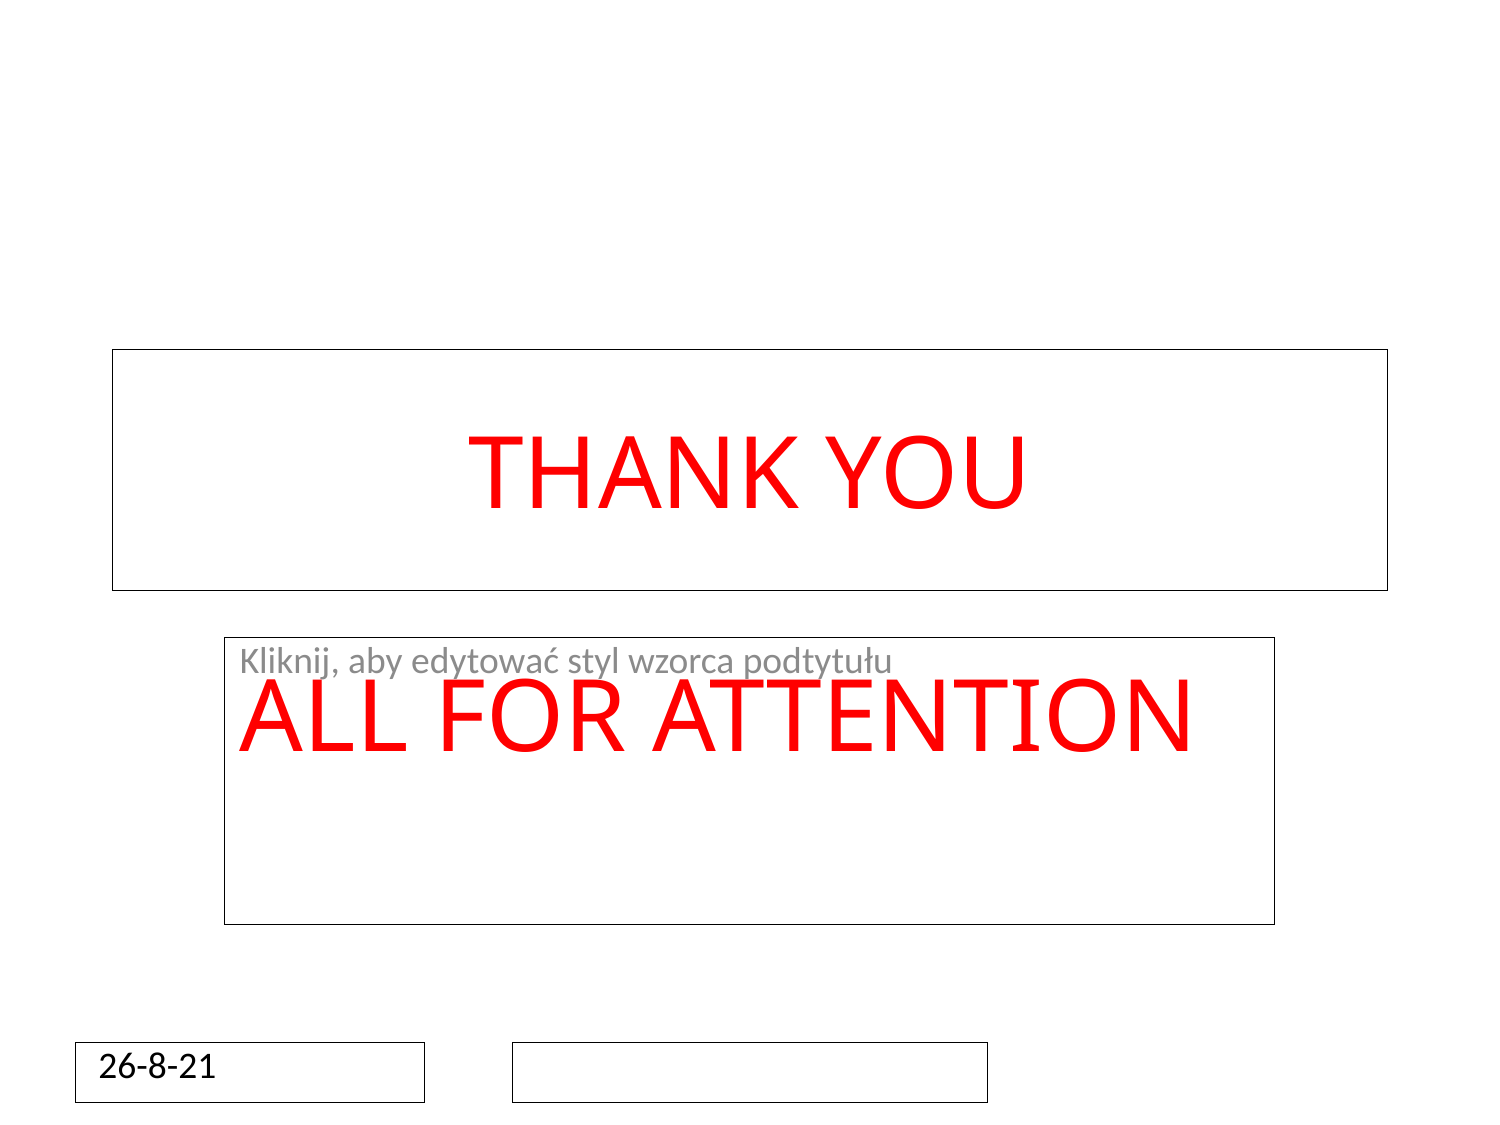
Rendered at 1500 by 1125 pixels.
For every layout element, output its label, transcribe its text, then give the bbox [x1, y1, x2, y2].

text_box ALL FOR ATTENTION [224, 637, 1275, 925]
title THANK YOU [112, 349, 1388, 591]
